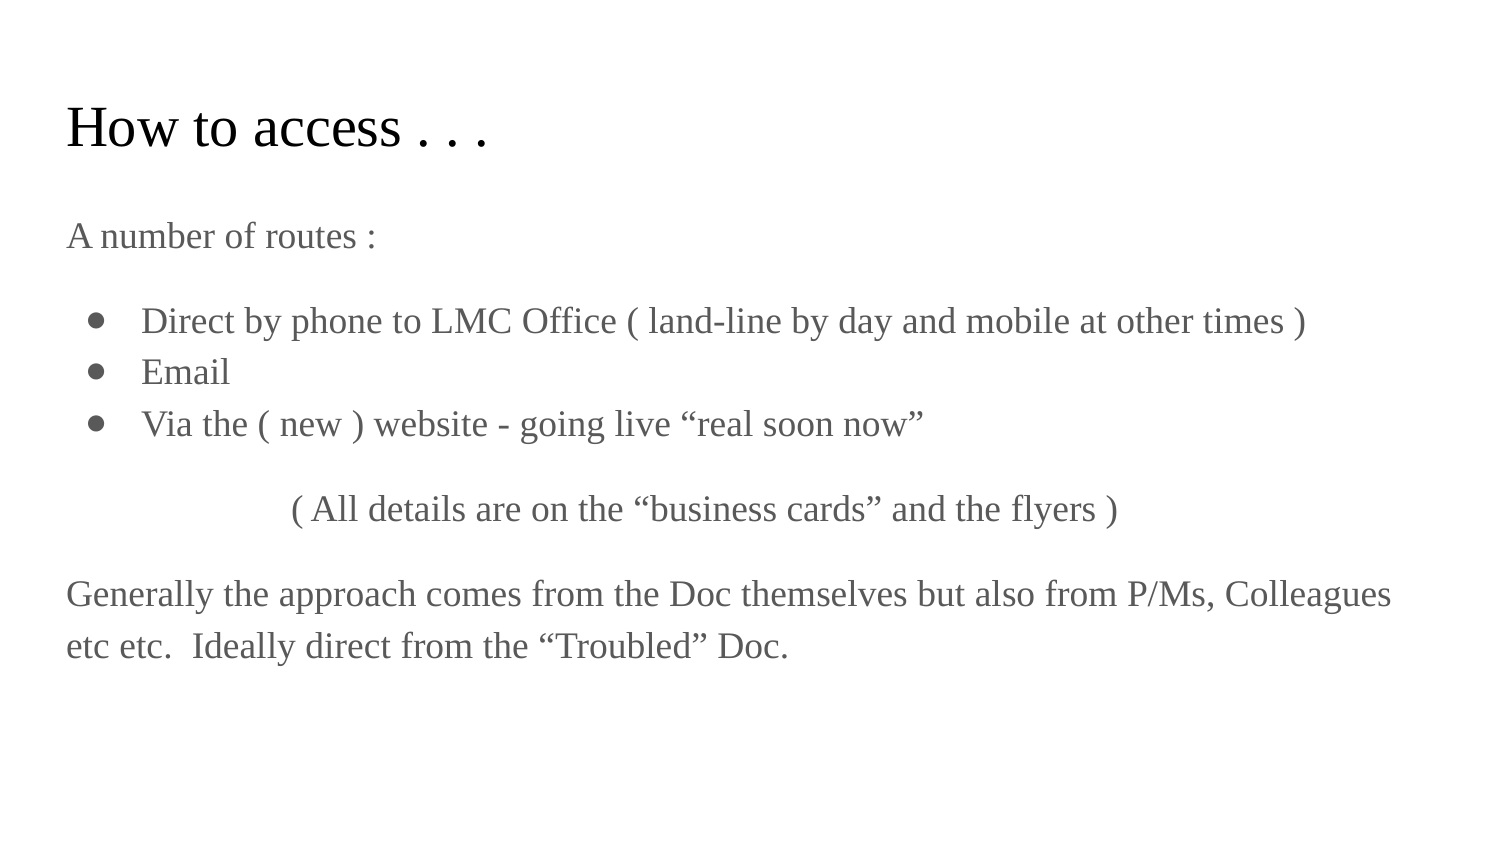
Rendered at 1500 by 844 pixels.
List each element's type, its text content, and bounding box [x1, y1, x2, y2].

title How to access . . . [51, 72, 1449, 167]
list A number of routes : Direct by phone to LMC Office ( land-line by day and mobile at other times ) Email Via the ( new ) website - going live “real soon now” ( All details are on the “business cards” and the flyers ) Generally the approach comes from the Doc themselves but also from P/Ms, Colleagues etc etc. Ideally direct from the “Troubled” Doc. [51, 189, 1449, 750]
